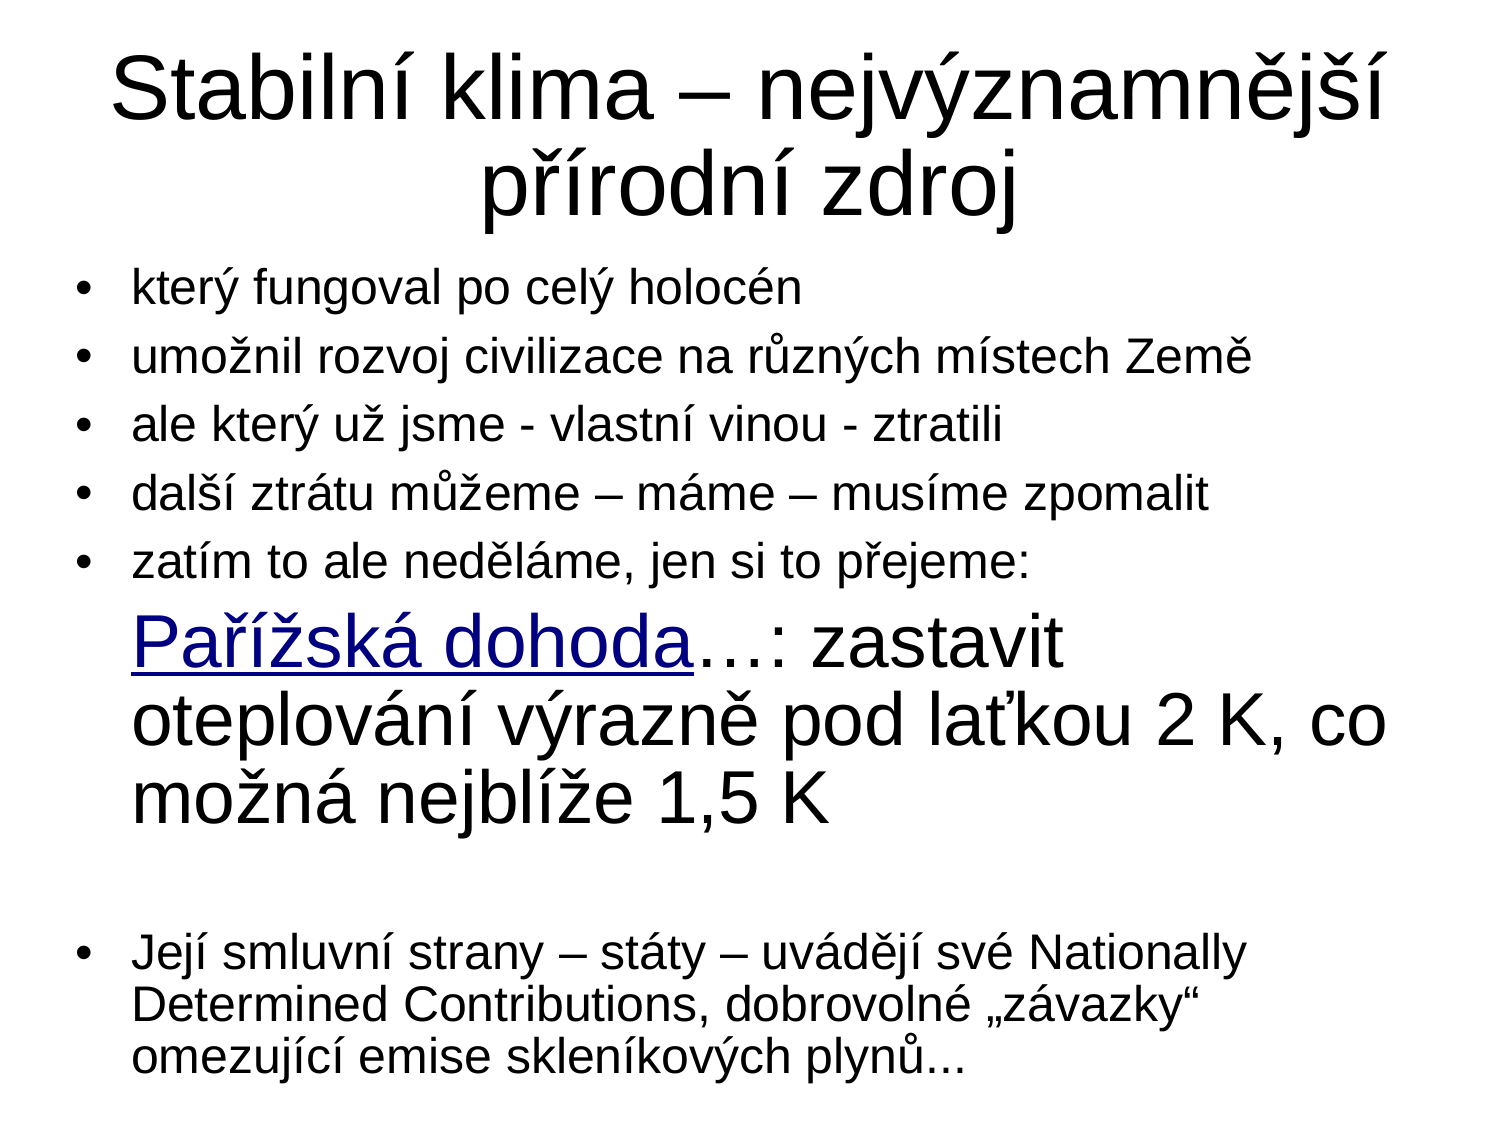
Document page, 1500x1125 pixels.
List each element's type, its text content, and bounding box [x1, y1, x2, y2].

title Stabilní klima – nejvýznamnější přírodní zdroj [75, 43, 1425, 235]
list který fungoval po celý holocén umožnil rozvoj civilizace na různých místech Země ale který už jsme - vlastní vinou - ztratili další ztrátu můžeme – máme – musíme zpomalit zatím to ale neděláme, jen si to přejeme: Pařížská dohoda…: zastavit oteplování výrazně pod laťkou 2 K, co možná nejblíže 1,5 K Její smluvní strany – státy – uvádějí své Nationally Determined Contributions, dobrovolné „závazky“ omezující emise skleníkových plynů... [75, 263, 1425, 1125]
